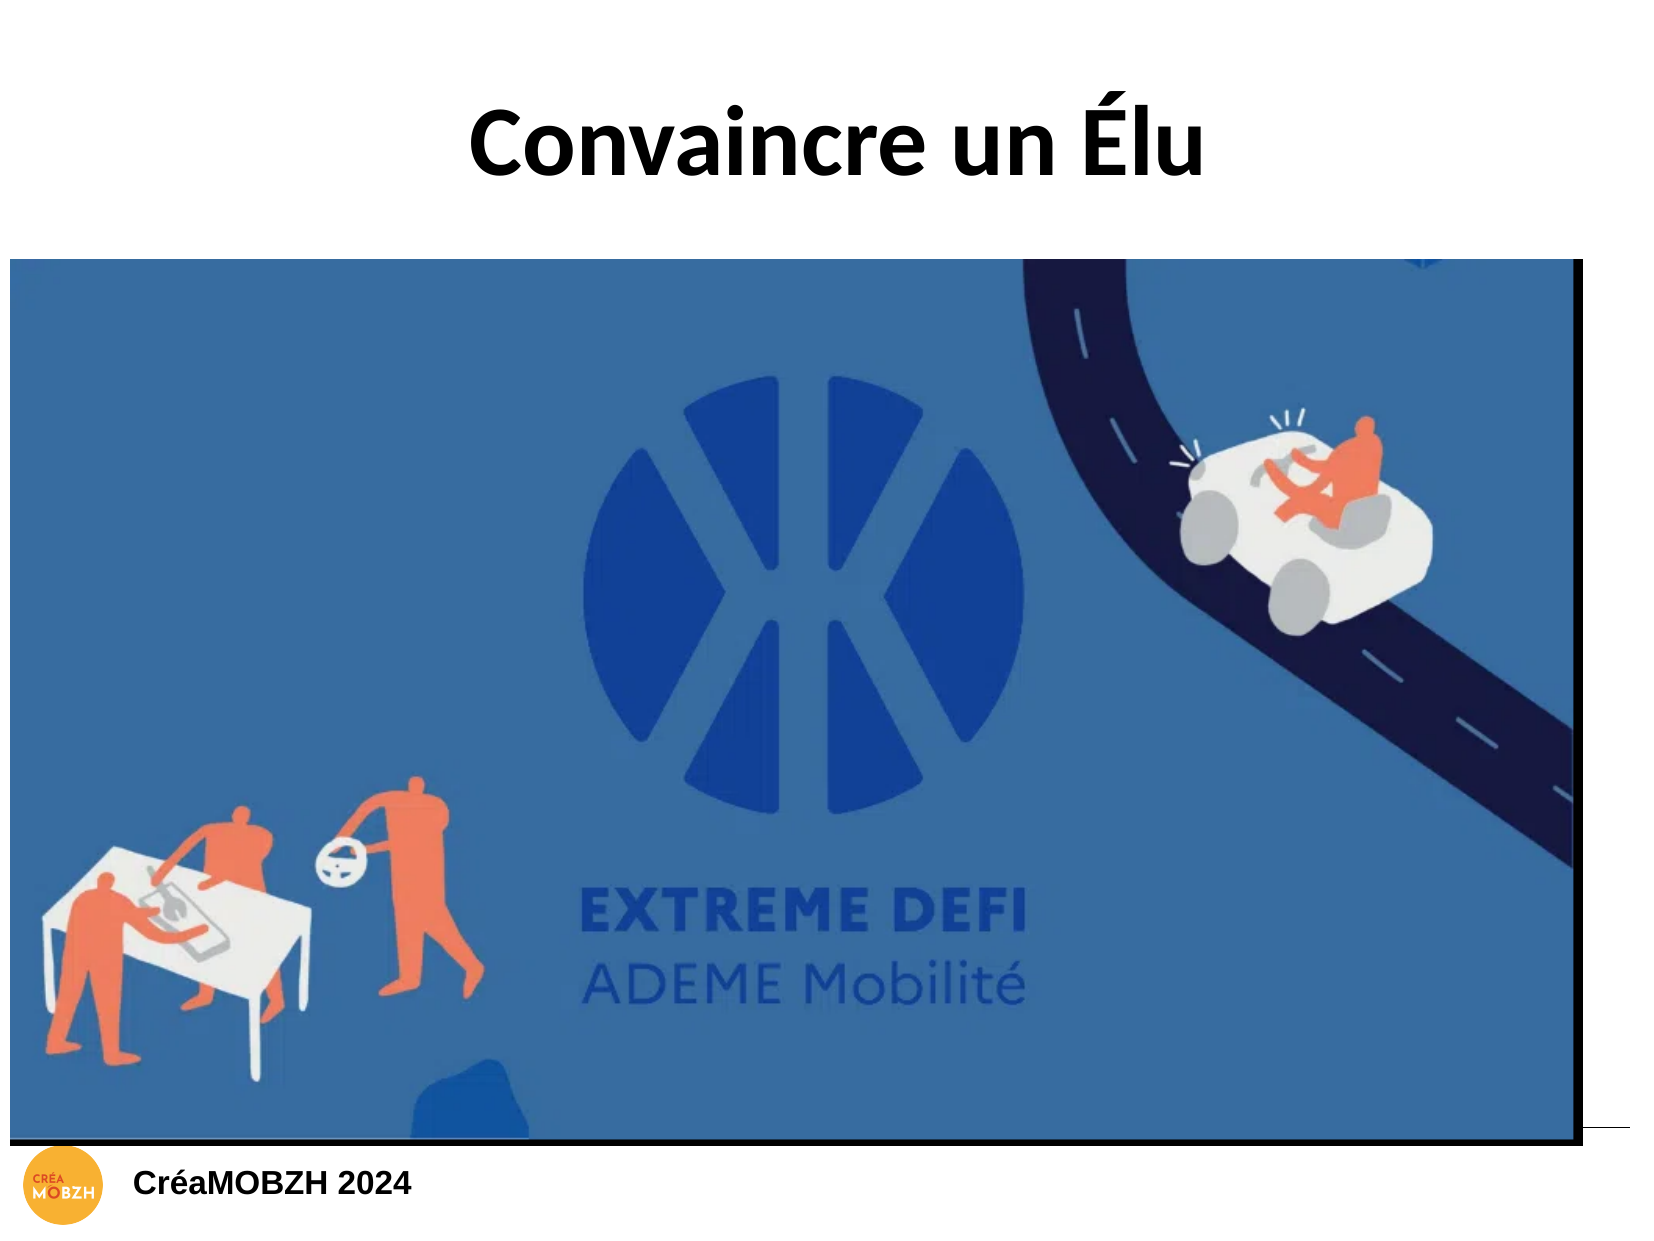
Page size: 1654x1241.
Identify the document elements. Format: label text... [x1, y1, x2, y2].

title Convaincre un Élu [106, 47, 1571, 255]
text_box CréaMOBZH 2024 [118, 1157, 1040, 1241]
text_box Une Belle photo pour illustrer et pourquoi pas un sous-titre explicatif, Les noms des membres de l’équipe,...etc [200, 1146, 1441, 1150]
picture [10, 259, 1583, 1225]
